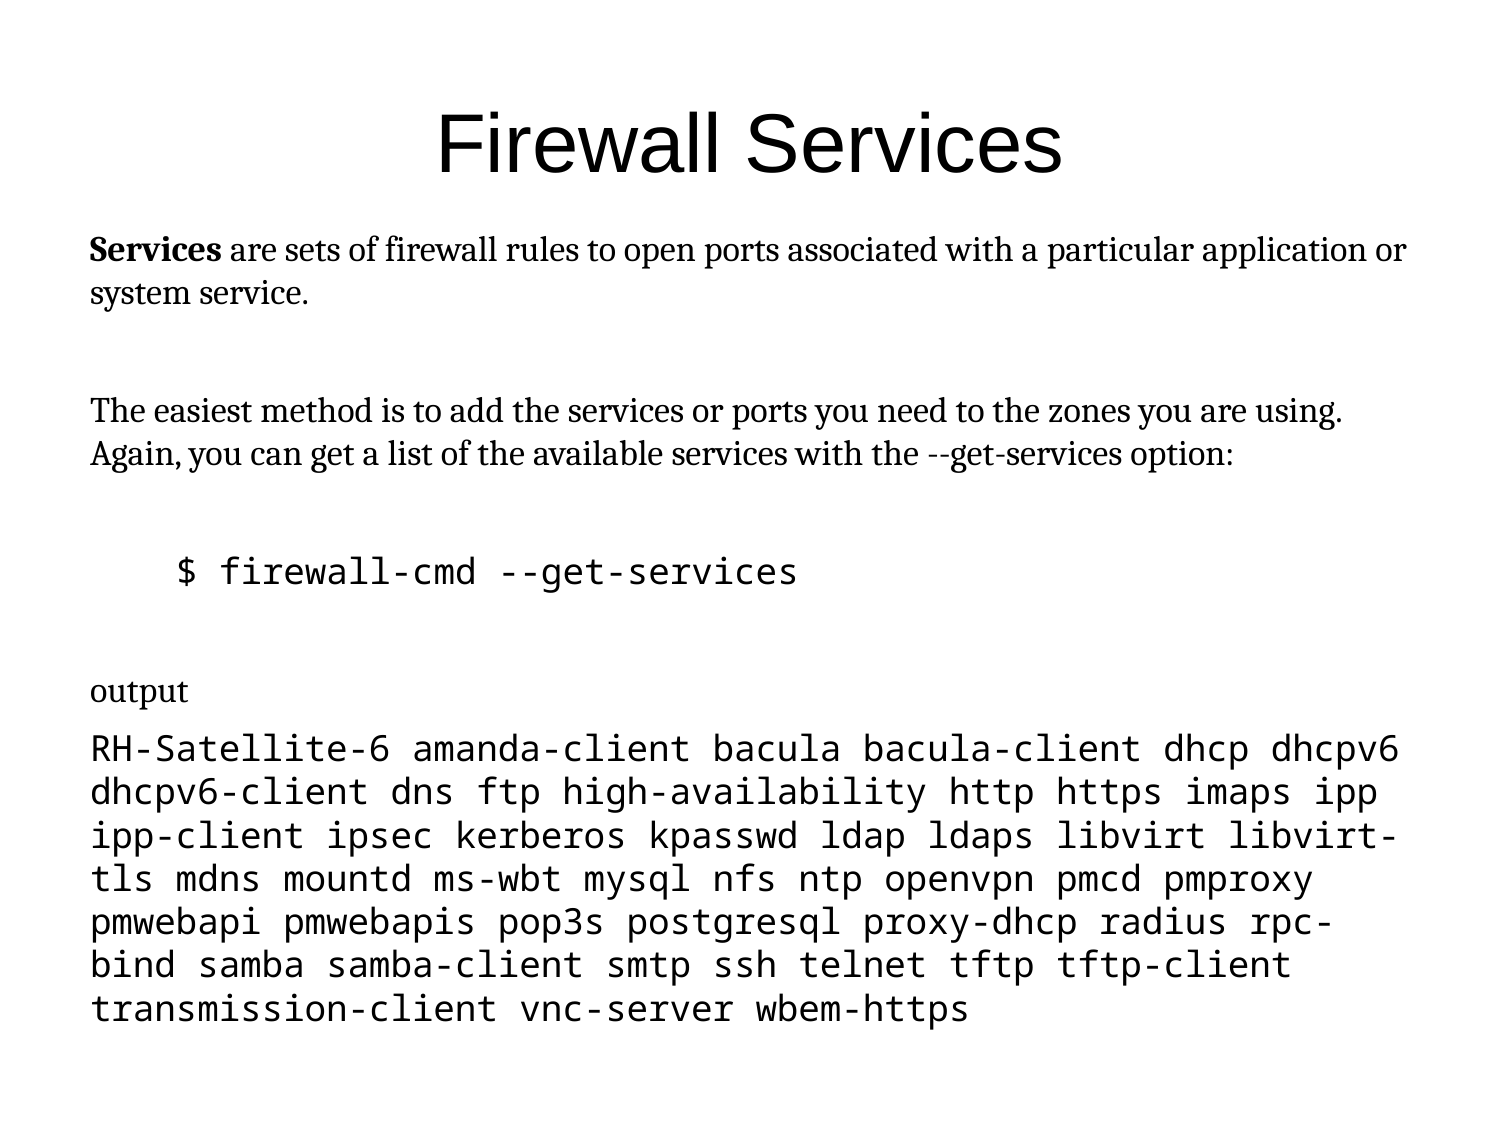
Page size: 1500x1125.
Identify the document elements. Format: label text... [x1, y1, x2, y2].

title Firewall Services [75, 45, 1425, 217]
list Services are sets of firewall rules to open ports associated with a particular application or system service. The easiest method is to add the services or ports you need to the zones you are using. Again, you can get a list of the available services with the --get-services option: $ firewall-cmd --get-services output RH-Satellite-6 amanda-client bacula bacula-client dhcp dhcpv6 dhcpv6-client dns ftp high-availability http https imaps ipp ipp-client ipsec kerberos kpasswd ldap ldaps libvirt libvirt-tls mdns mountd ms-wbt mysql nfs ntp openvpn pmcd pmproxy pmwebapi pmwebapis pop3s postgresql proxy-dhcp radius rpc-bind samba samba-client smtp ssh telnet tftp tftp-client transmission-client vnc-server wbem-https [75, 217, 1425, 1081]
